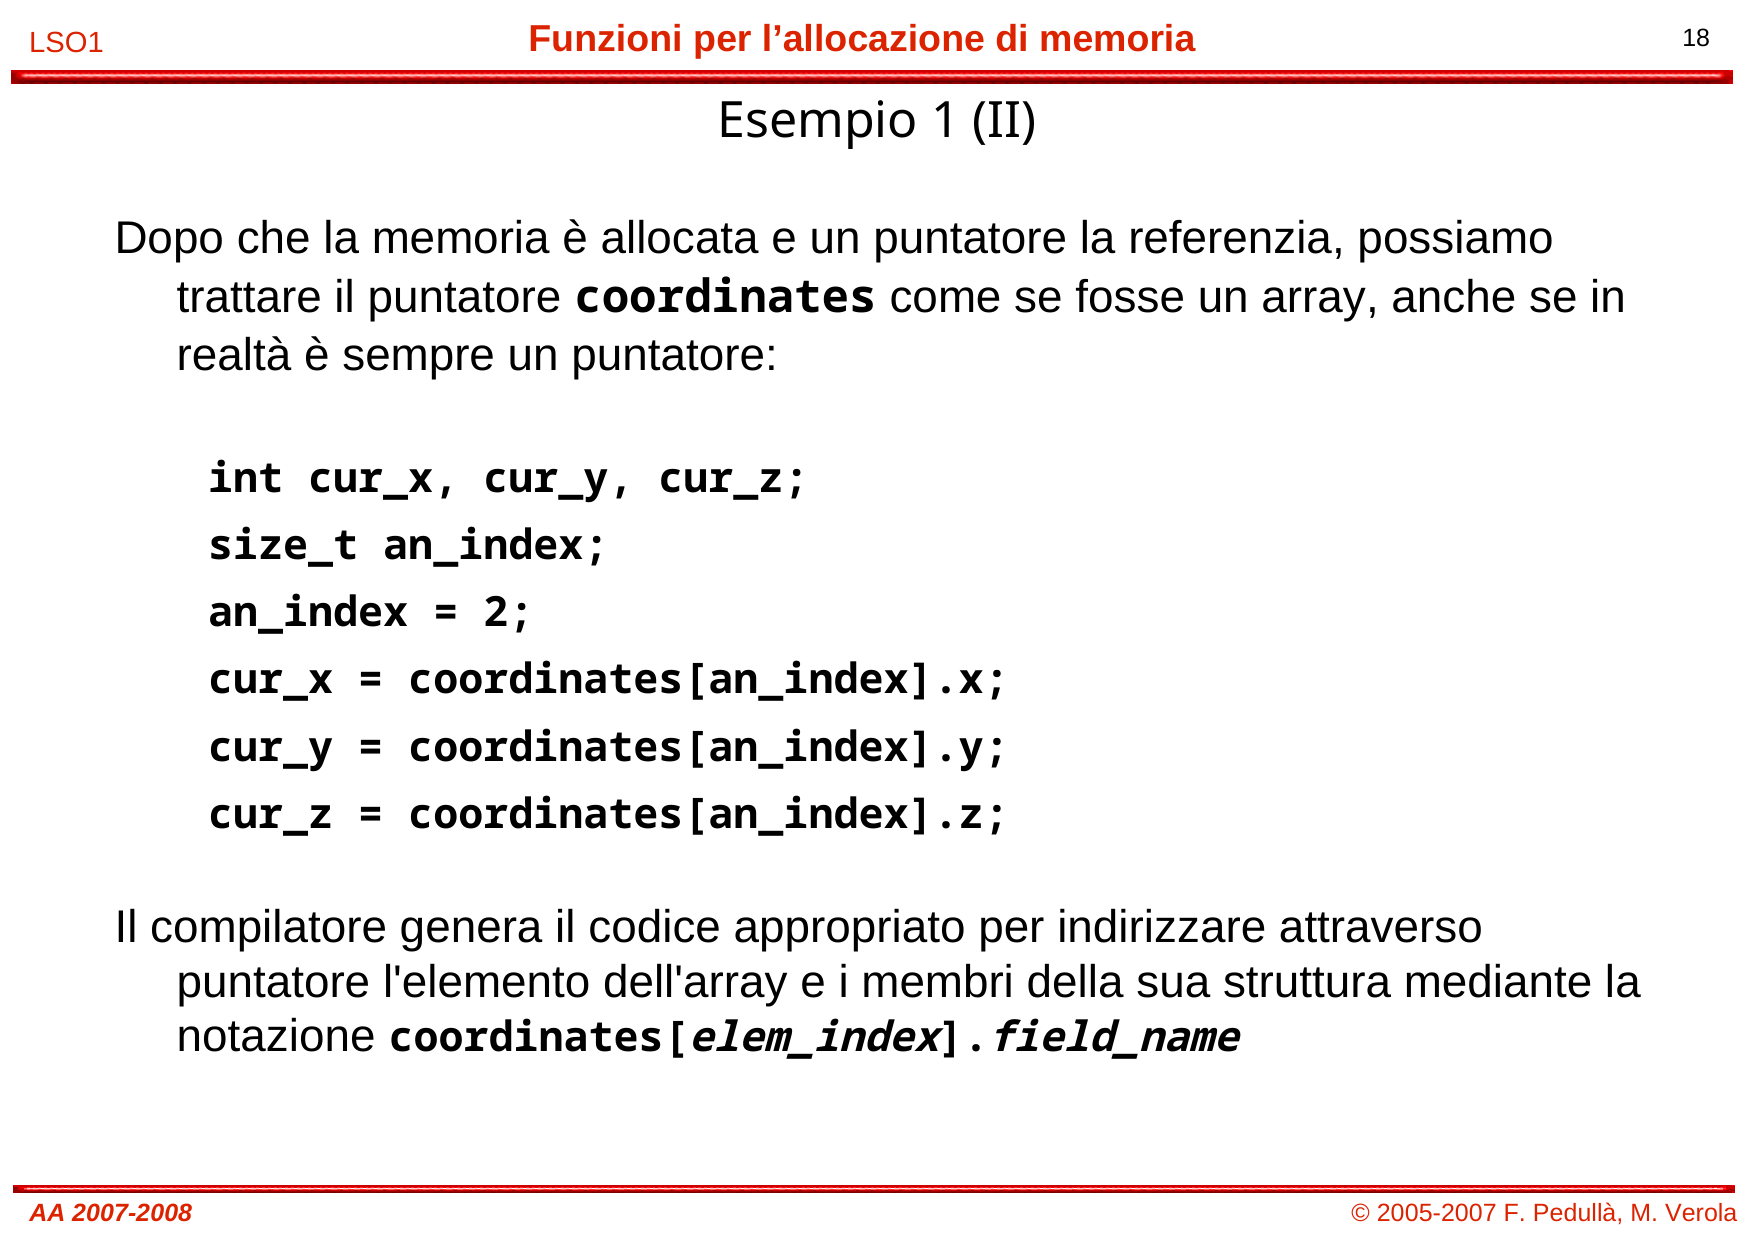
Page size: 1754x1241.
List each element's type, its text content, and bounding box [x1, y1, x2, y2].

title Esempio 1 (II) [412, 72, 1342, 168]
list Dopo che la memoria è allocata e un puntatore la referenzia, possiamo trattare il puntatore coordinates come se fosse un array, anche se in realtà è sempre un puntatore: int cur_x, cur_y, cur_z; size_t an_index; an_index = 2; cur_x = coordinates[an_index].x; cur_y = coordinates[an_index].y; cur_z = coordinates[an_index].z; Il compilatore genera il codice appropriato per indirizzare attraverso puntatore l'elemento dell'array e i membri della sua struttura mediante la notazione coordinates[elem_index].field_name [99, 200, 1680, 1095]
picture [13, 1185, 1735, 1193]
picture [11, 70, 1733, 84]
